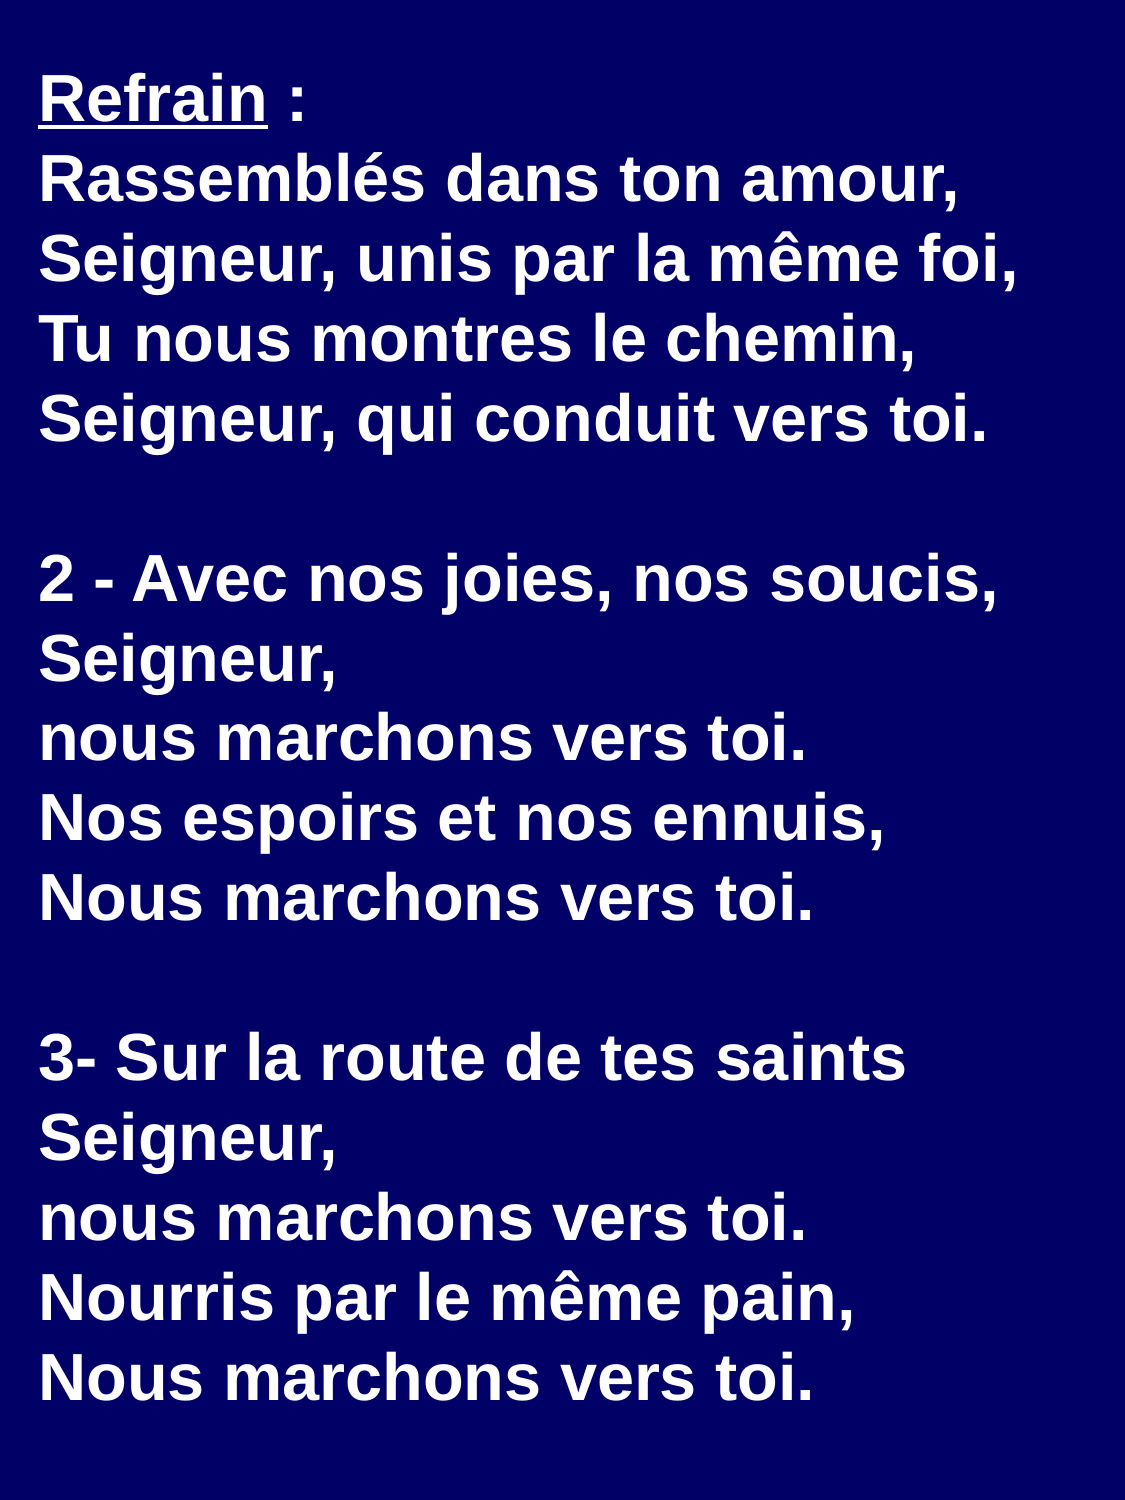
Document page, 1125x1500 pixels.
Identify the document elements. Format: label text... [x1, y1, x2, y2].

text_box Refrain : Rassemblés dans ton amour, Seigneur, unis par la même foi, Tu nous montres le chemin, Seigneur, qui conduit vers toi. 2 - Avec nos joies, nos soucis, Seigneur, nous marchons vers toi. Nos espoirs et nos ennuis, Nous marchons vers toi. 3- Sur la route de tes saints Seigneur, nous marchons vers toi. Nourris par le même pain, Nous marchons vers toi. [23, 47, 1125, 1500]
